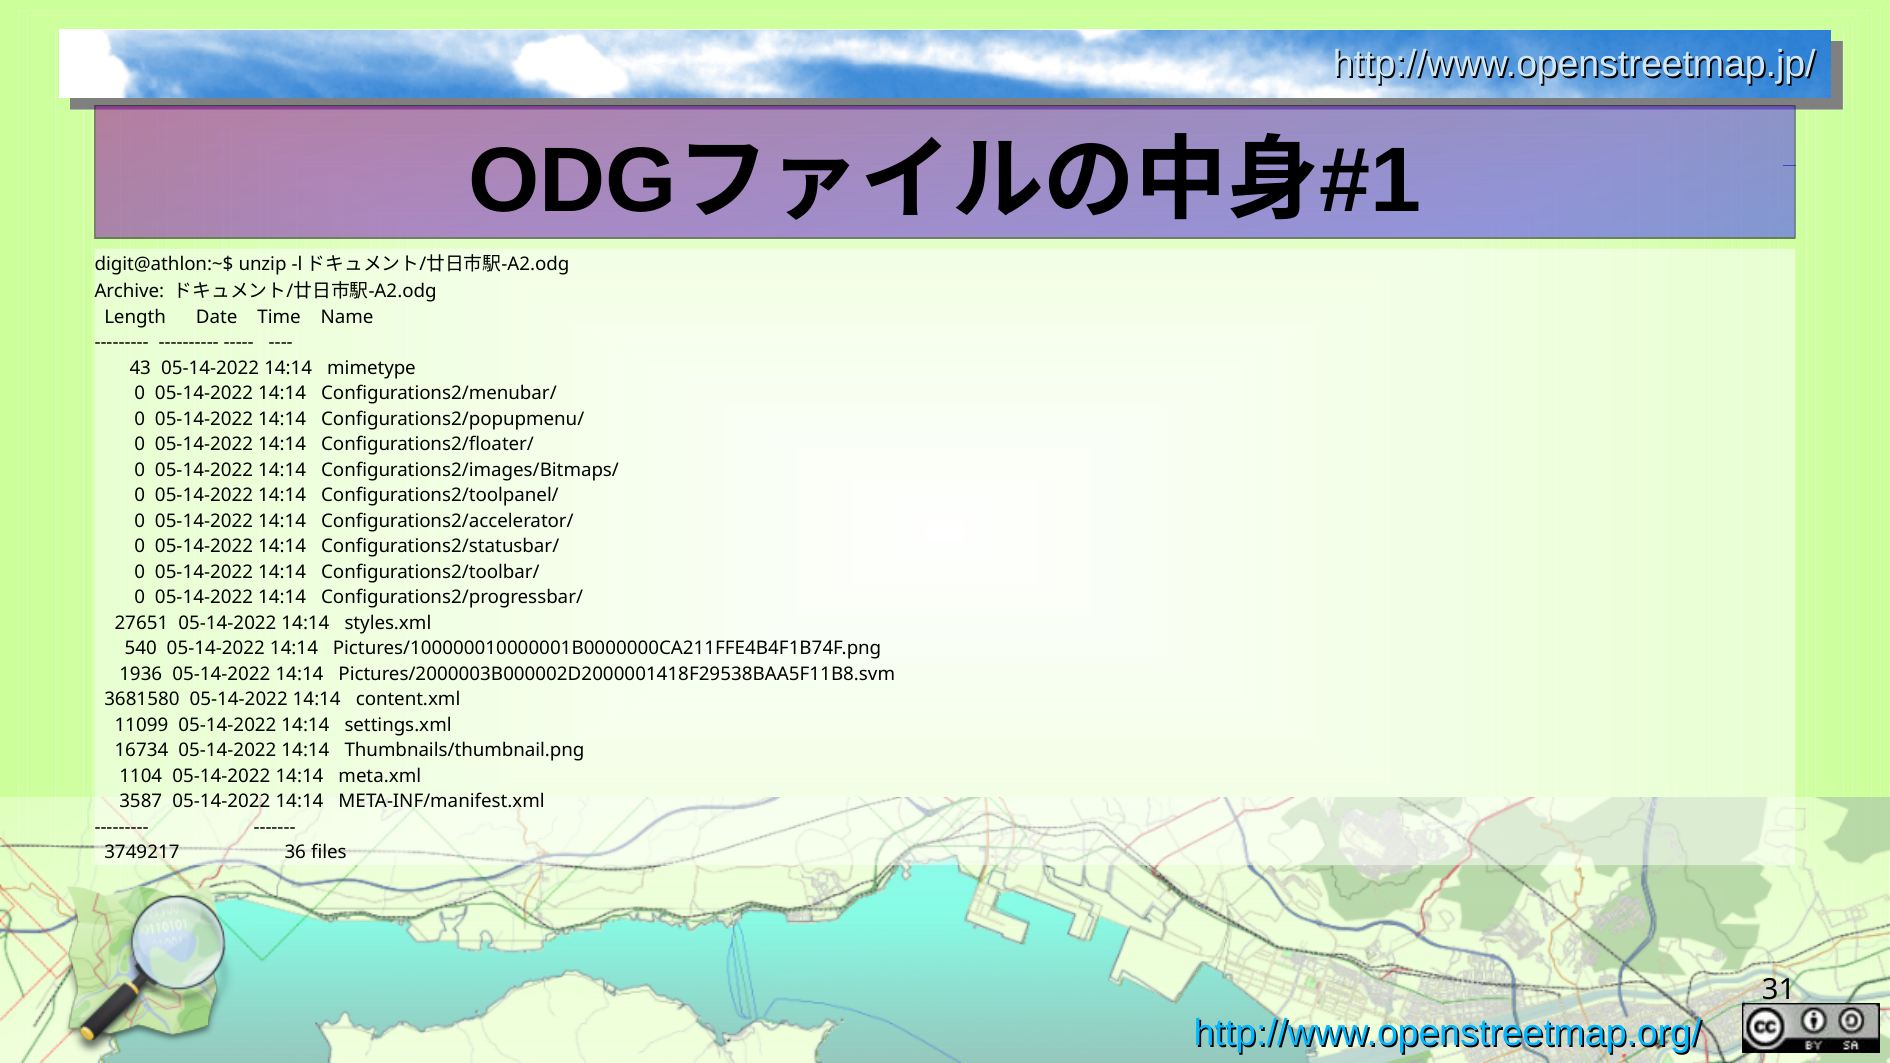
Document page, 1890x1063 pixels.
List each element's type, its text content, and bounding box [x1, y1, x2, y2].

list digit@athlon:~$ unzip -l ドキュメント/廿日市駅-A2.odg Archive: ドキュメント/廿日市駅-A2.odg Length Date Time Name --------- ---------- ----- ---- 43 05-14-2022 14:14 mimetype 0 05-14-2022 14:14 Configurations2/menubar/ 0 05-14-2022 14:14 Configurations2/popupmenu/ 0 05-14-2022 14:14 Configurations2/floater/ 0 05-14-2022 14:14 Configurations2/images/Bitmaps/ 0 05-14-2022 14:14 Configurations2/toolpanel/ 0 05-14-2022 14:14 Configurations2/accelerator/ 0 05-14-2022 14:14 Configurations2/statusbar/ 0 05-14-2022 14:14 Configurations2/toolbar/ 0 05-14-2022 14:14 Configurations2/progressbar/ 27651 05-14-2022 14:14 styles.xml 540 05-14-2022 14:14 Pictures/100000010000001B0000000CA211FFE4B4F1B74F.png 1936 05-14-2022 14:14 Pictures/2000003B000002D2000001418F29538BAA5F11B8.svm 3681580 05-14-2022 14:14 content.xml 11099 05-14-2022 14:14 settings.xml 16734 05-14-2022 14:14 Thumbnails/thumbnail.png 1104 05-14-2022 14:14 meta.xml 3587 05-14-2022 14:14 META-INF/manifest.xml --------- ------- 3749217 36 files [94, 248, 1796, 866]
picture [59, 29, 1831, 98]
title ODGファイルの中身#1 [94, 112, 1796, 231]
picture [0, 797, 1890, 1063]
